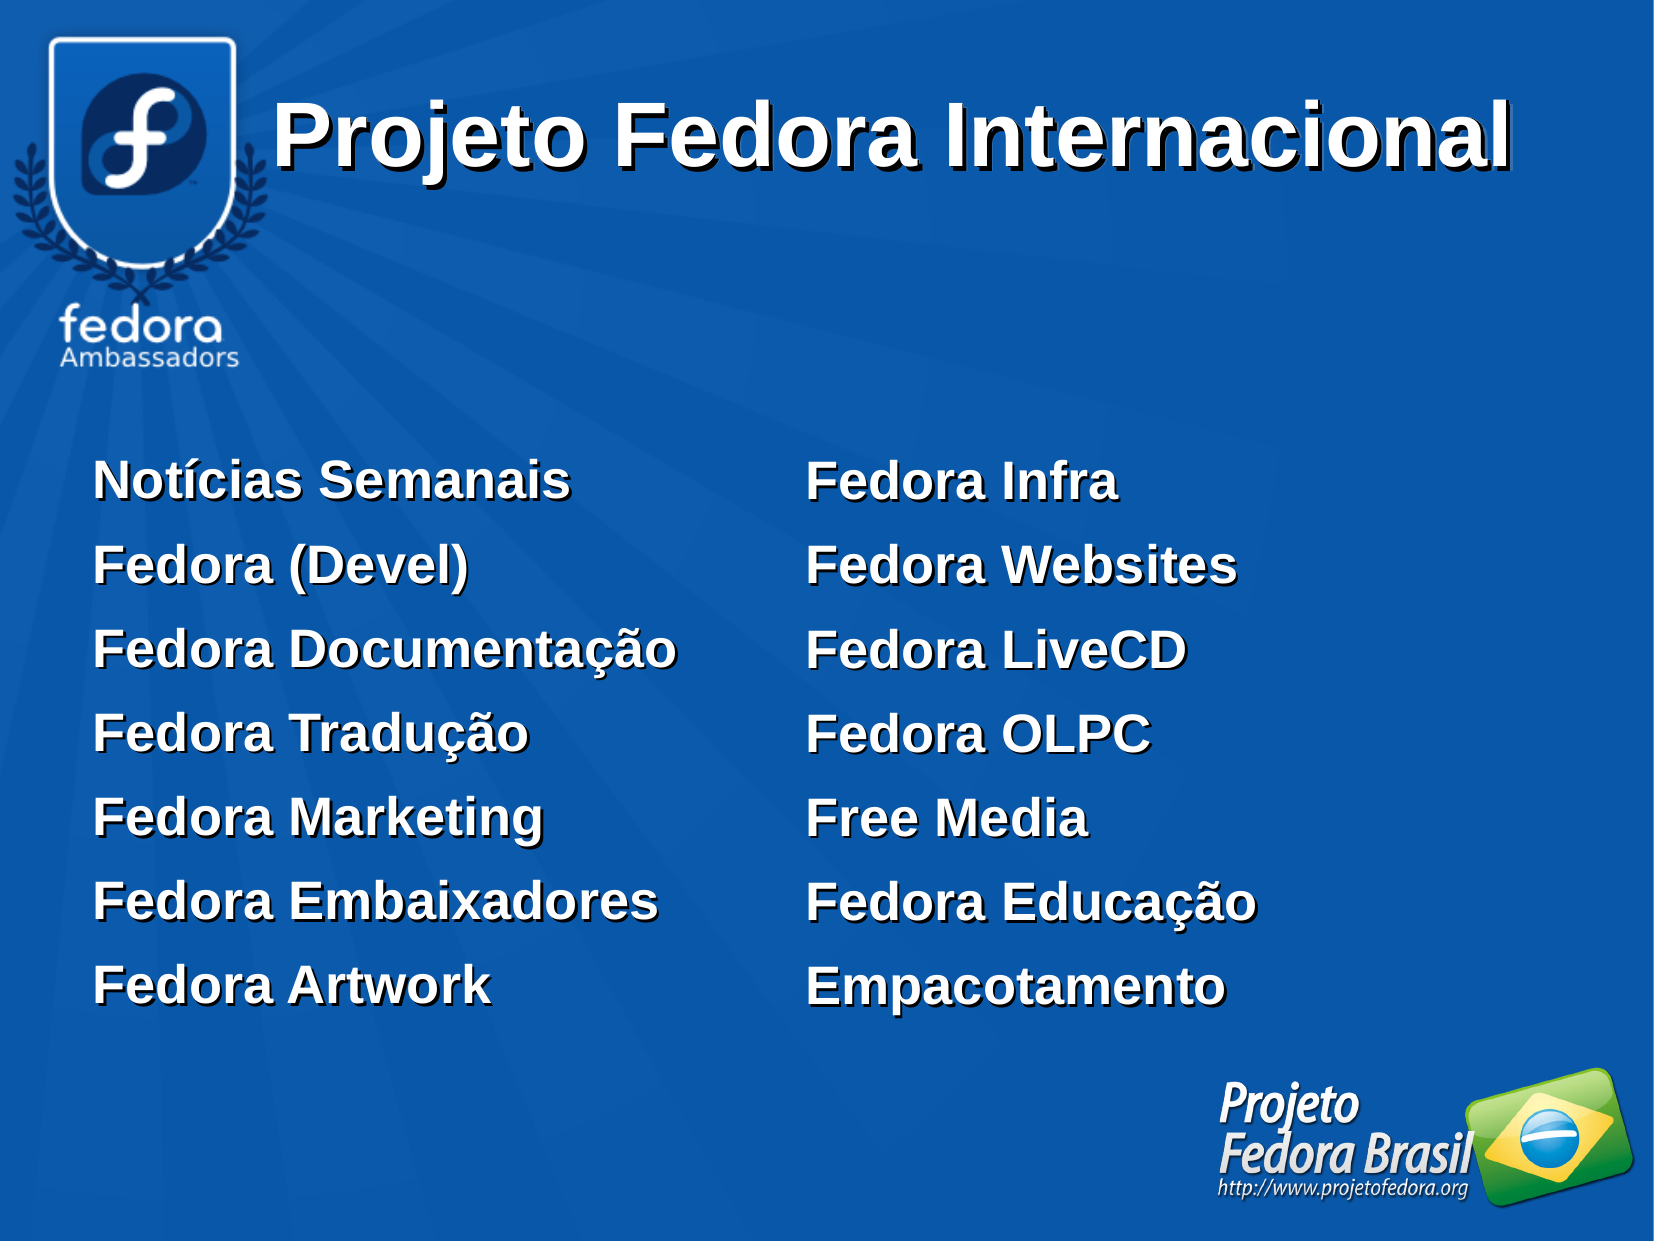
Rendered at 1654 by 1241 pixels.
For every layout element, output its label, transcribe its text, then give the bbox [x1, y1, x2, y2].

list Fedora Infra Fedora Websites Fedora LiveCD Fedora OLPC Free Media Fedora Educação Empacotamento [787, 450, 1463, 1241]
list Notícias Semanais Fedora (Devel) Fedora Documentação Fedora Tradução Fedora Marketing Fedora Embaixadores Fedora Artwork [75, 449, 788, 1241]
picture [0, 0, 1654, 1241]
title Projeto Fedora Internacional [271, 39, 1654, 232]
